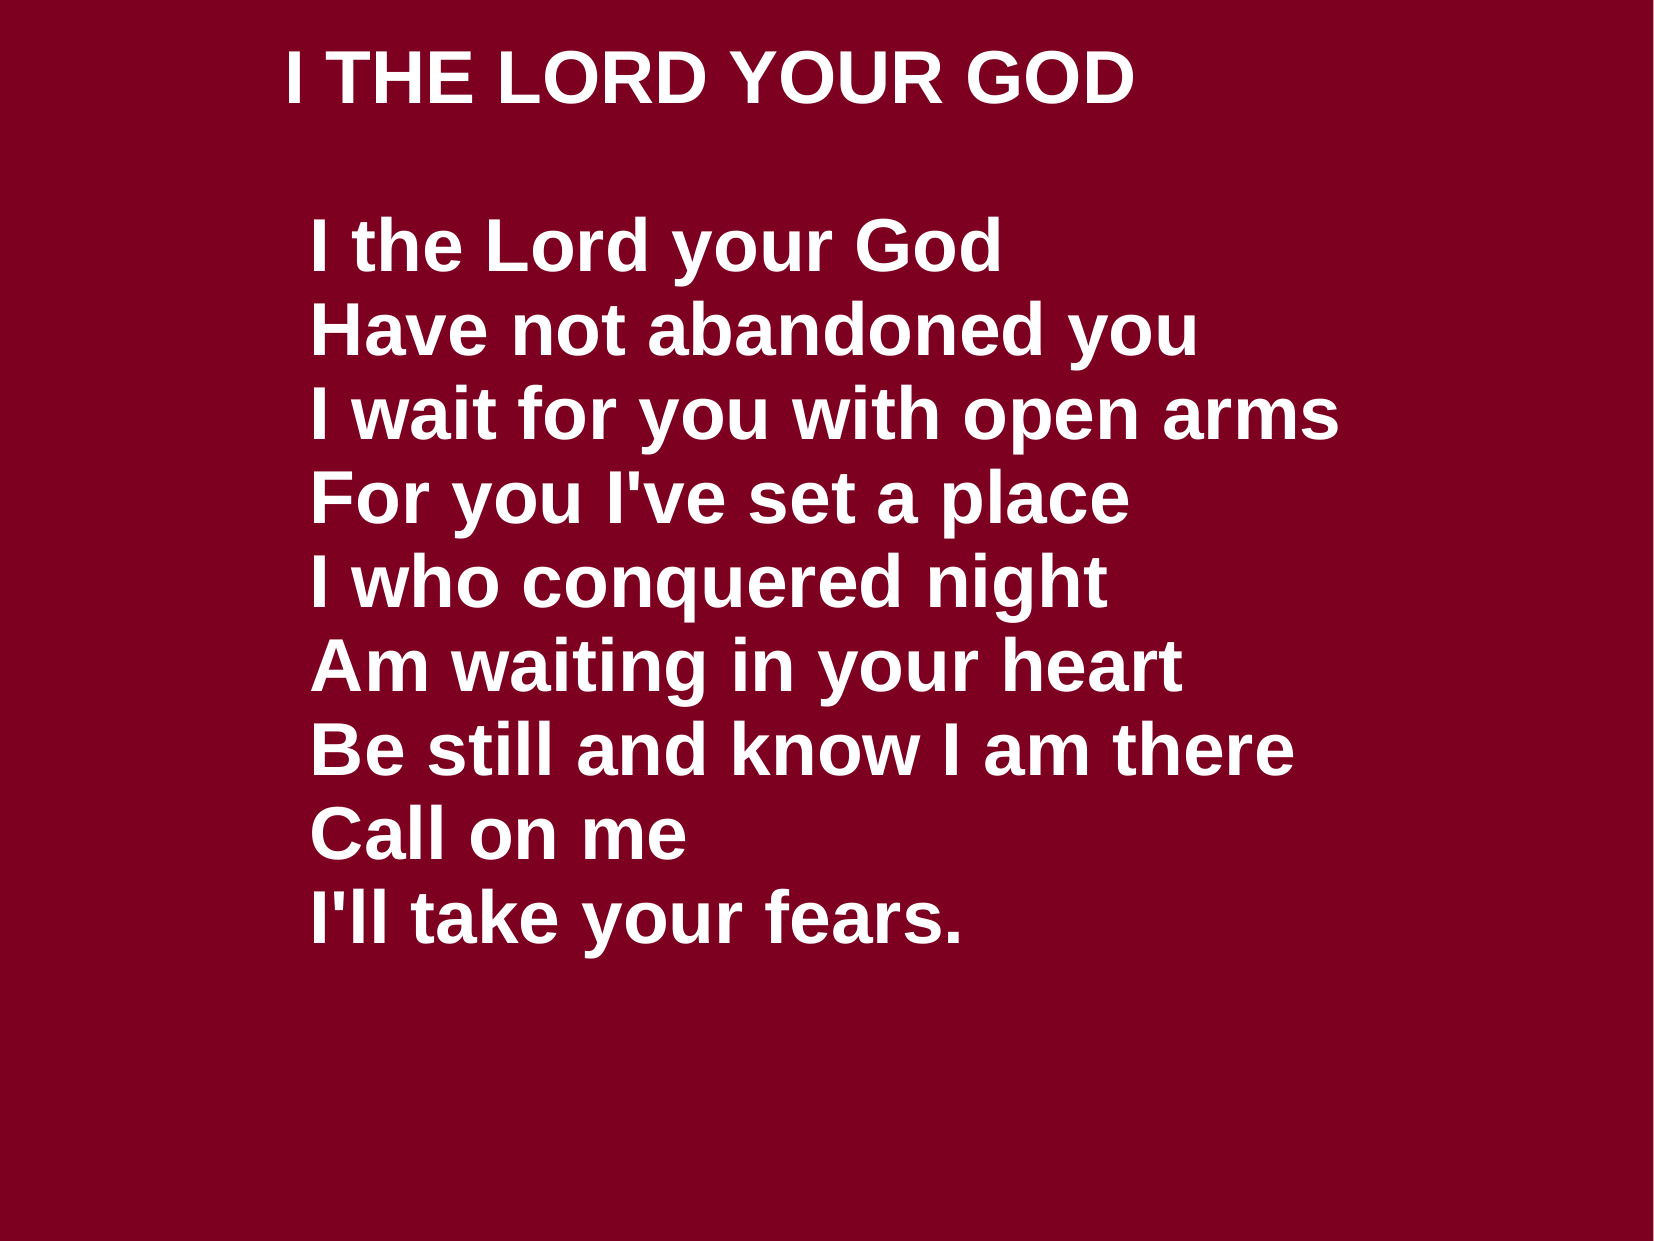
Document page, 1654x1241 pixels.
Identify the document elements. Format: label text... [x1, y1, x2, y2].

text_box I THE LORD YOUR GOD I the Lord your God Have not abandoned you I wait for you with open arms For you I've set a place I who conquered night Am waiting in your heart Be still and know I am there Call on me I'll take your fears. [0, 0, 1654, 1241]
